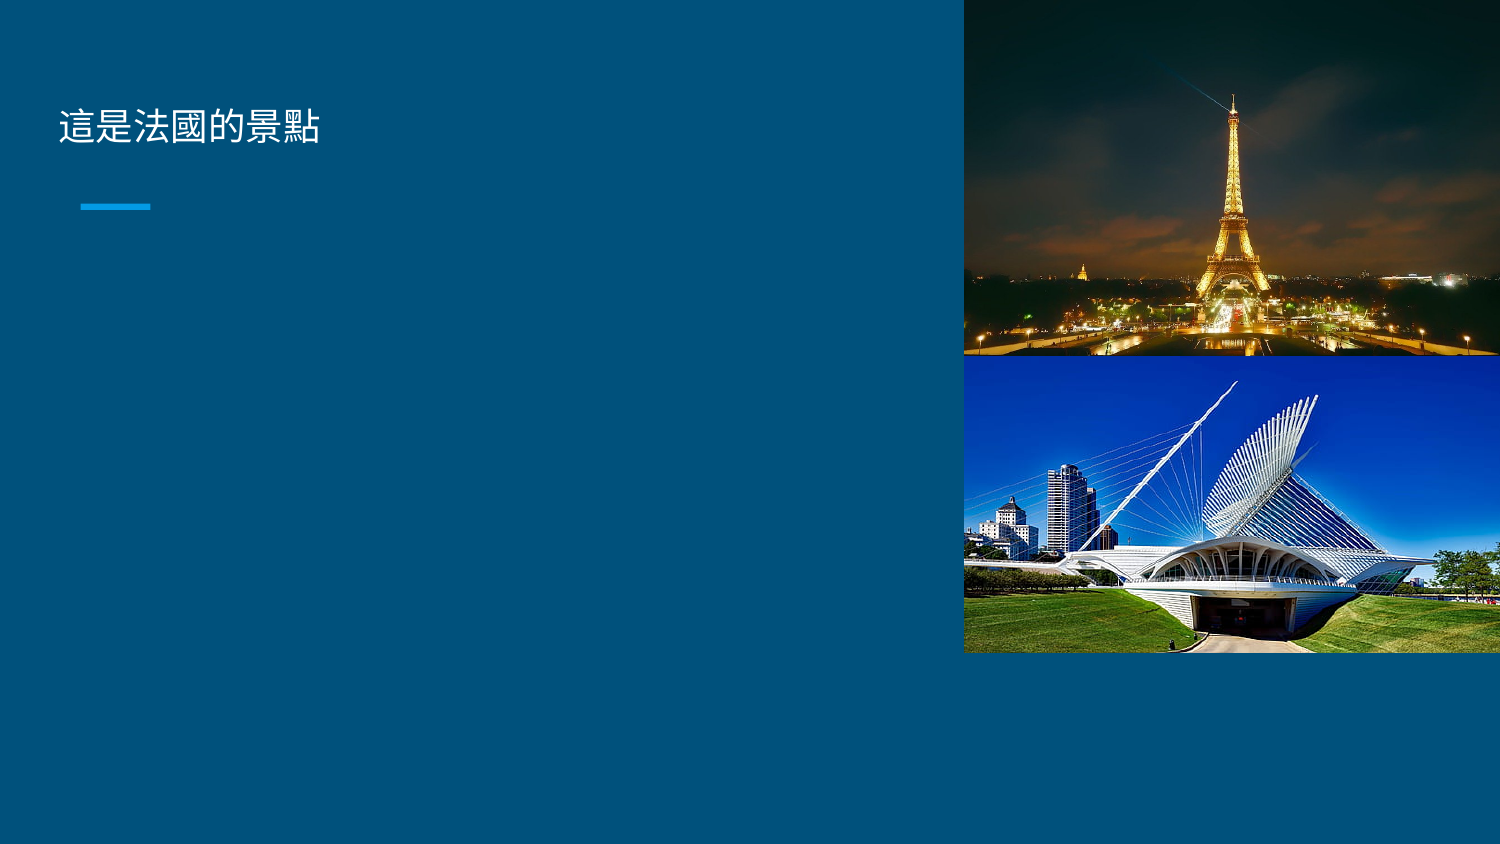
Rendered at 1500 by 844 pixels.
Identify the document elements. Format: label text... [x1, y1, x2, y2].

picture [965, 0, 1500, 652]
list 這是法國的景點 [43, 81, 1416, 837]
